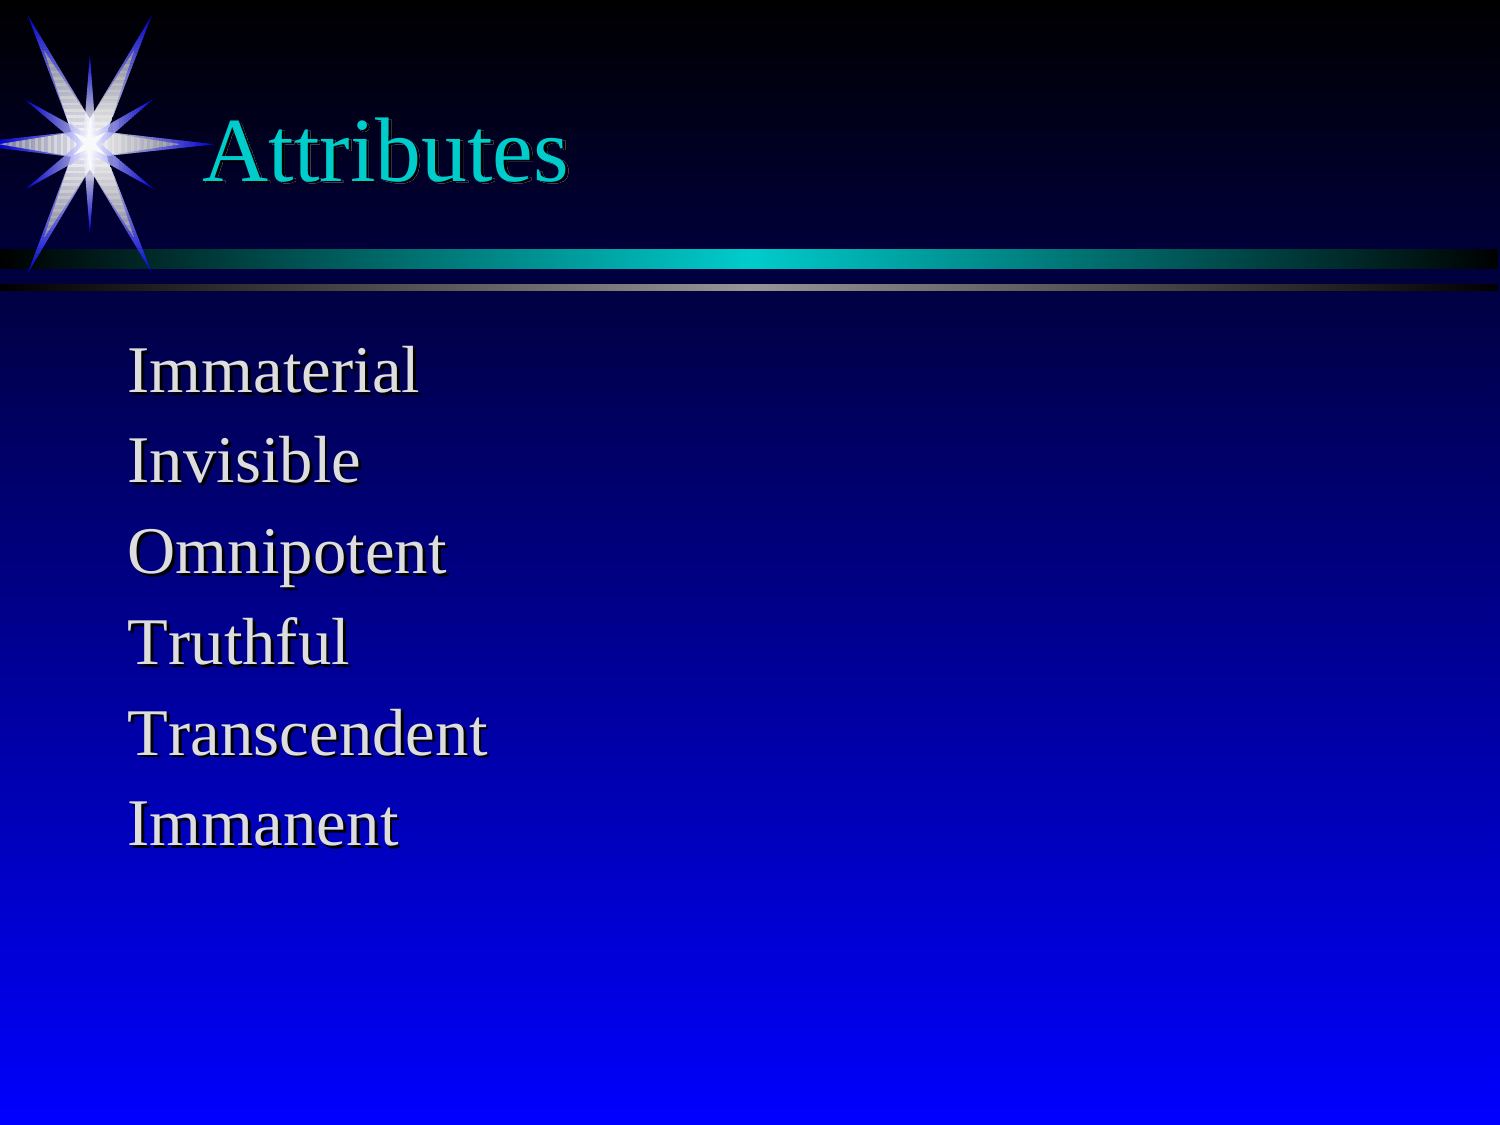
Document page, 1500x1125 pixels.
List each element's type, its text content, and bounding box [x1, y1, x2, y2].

list Immaterial Invisible Omnipotent Truthful Transcendent Immanent [112, 324, 1388, 1001]
title Attributes [187, 56, 1463, 244]
